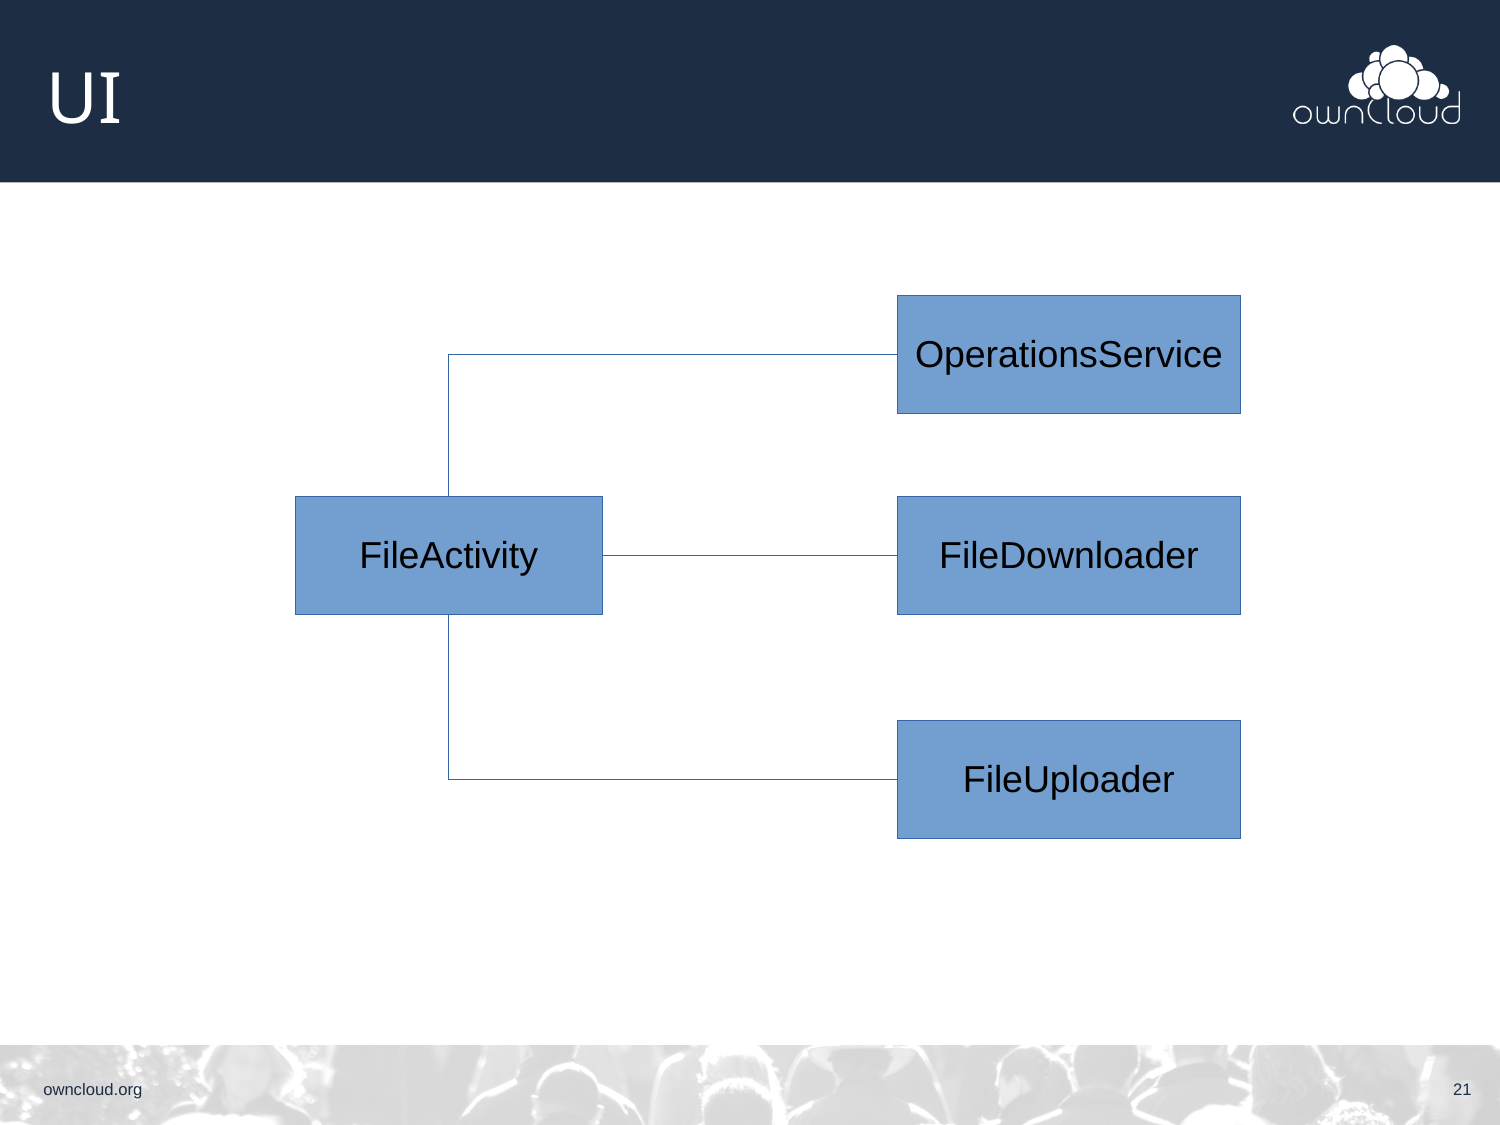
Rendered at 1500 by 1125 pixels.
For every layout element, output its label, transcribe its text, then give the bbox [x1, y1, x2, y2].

text_box FileDownloader [897, 496, 1241, 615]
text_box FileActivity [295, 496, 603, 615]
picture [0, 1045, 1500, 1125]
picture [1293, 45, 1460, 124]
text_box OperationsService [897, 295, 1241, 414]
title UI [46, 5, 1258, 187]
text_box FileUploader [897, 720, 1241, 839]
